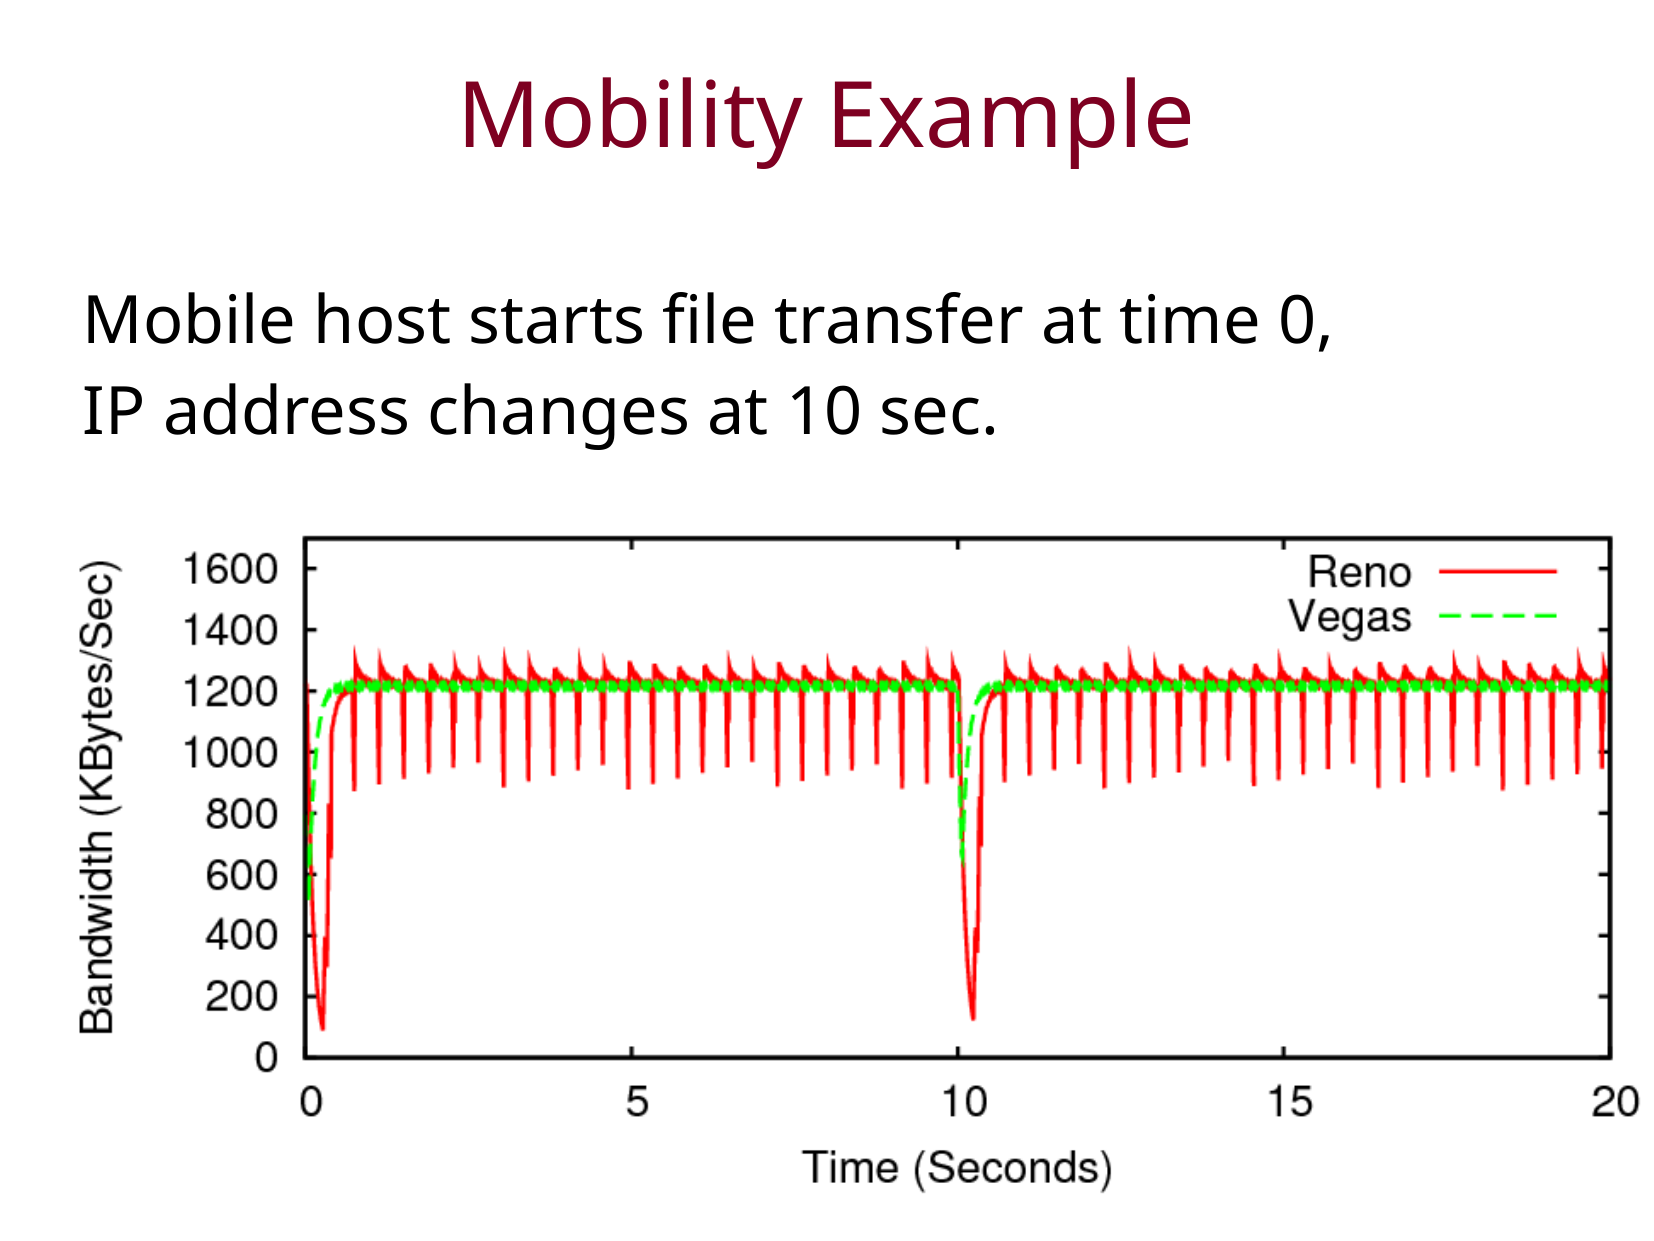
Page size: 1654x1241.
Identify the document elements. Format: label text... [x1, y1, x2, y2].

title Mobility Example [82, 8, 1571, 216]
picture [0, 487, 1654, 1201]
list Mobile host starts file transfer at time 0, IP address changes at 10 sec. [82, 272, 1576, 451]
